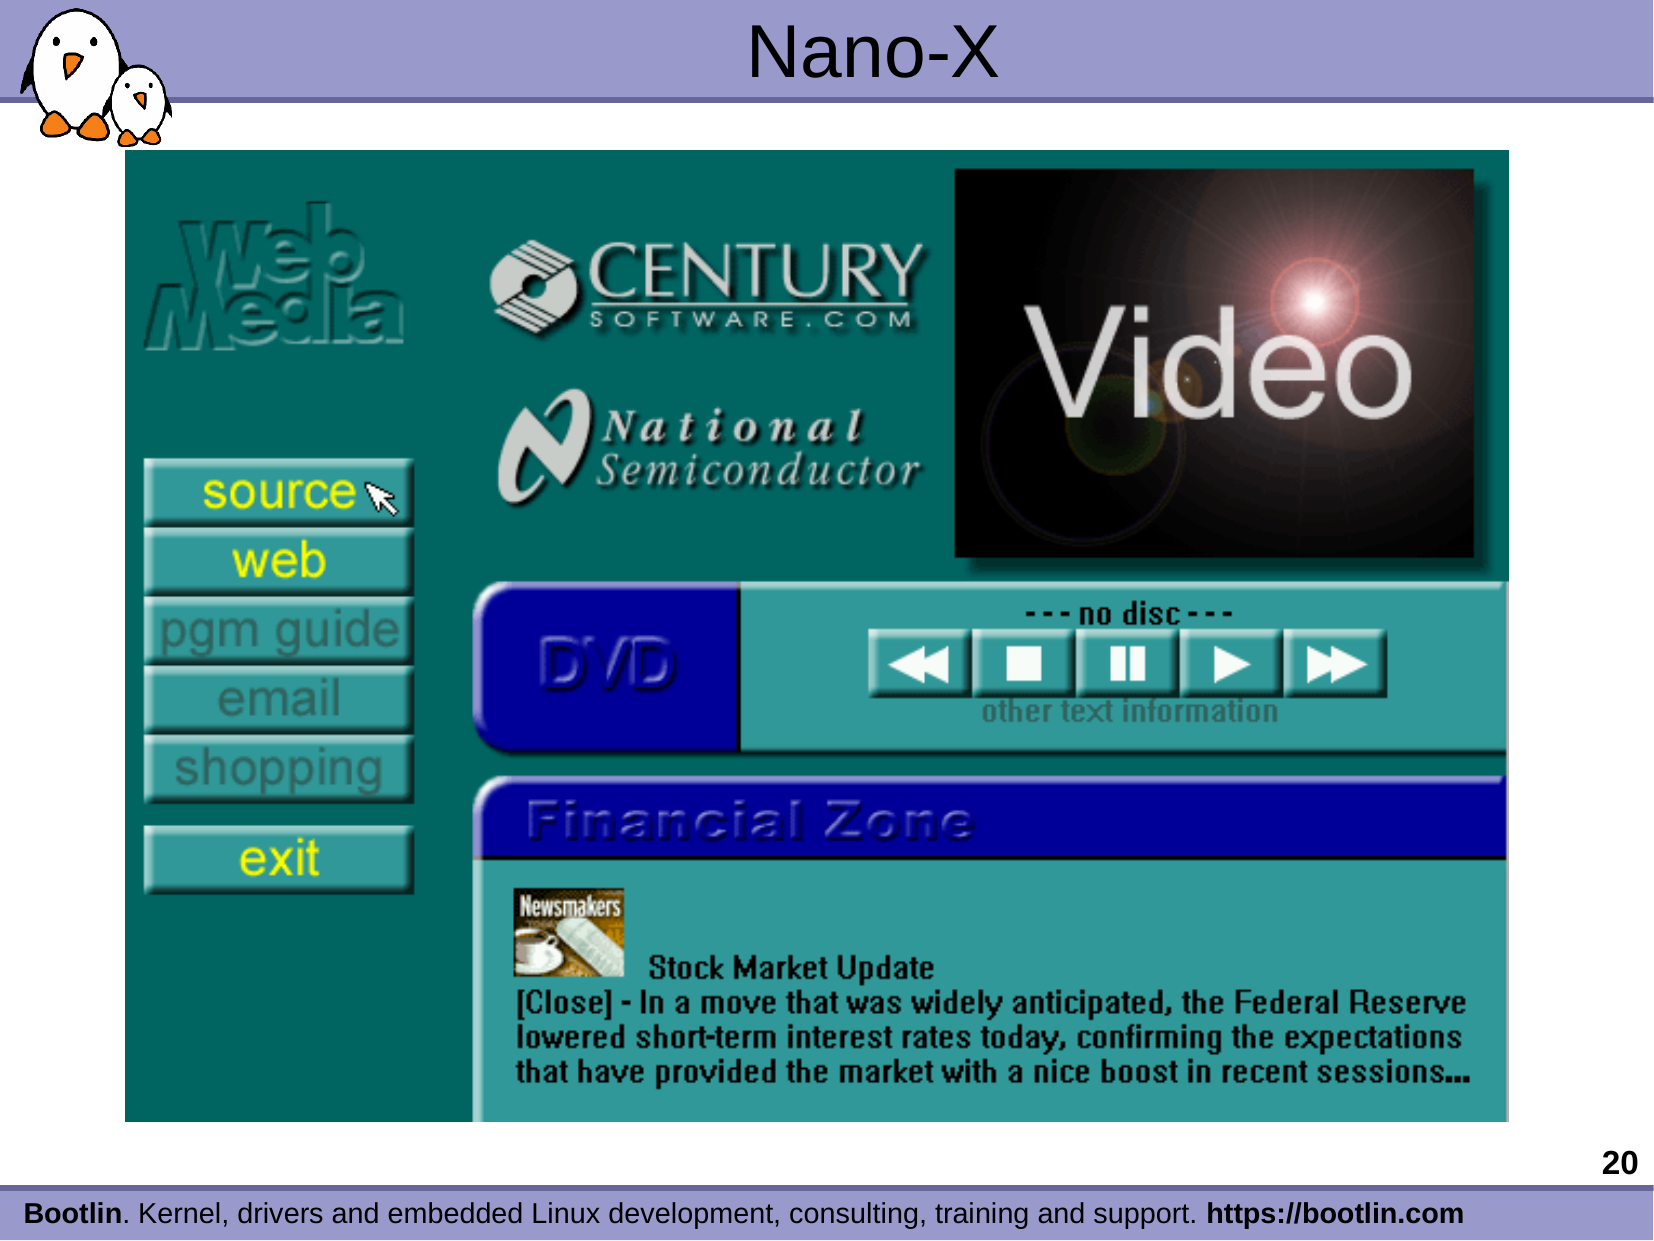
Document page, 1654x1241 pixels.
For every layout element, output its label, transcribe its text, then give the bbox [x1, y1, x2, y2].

title Nano-X [197, 5, 1551, 97]
picture [20, 8, 172, 147]
picture [125, 150, 1509, 1123]
